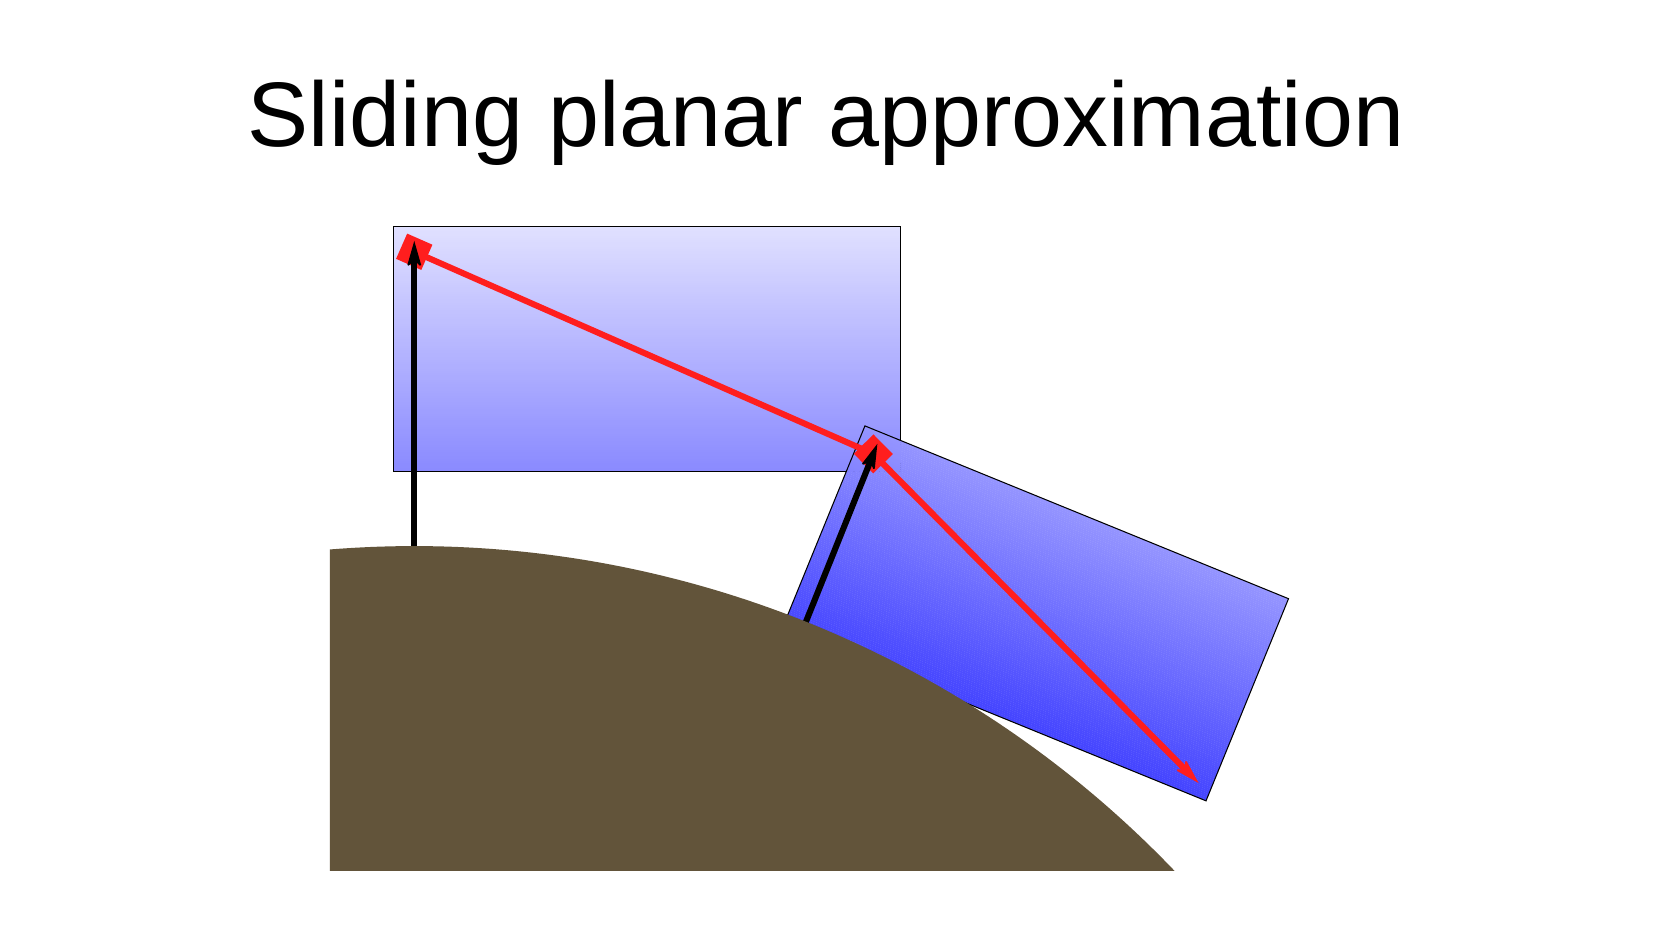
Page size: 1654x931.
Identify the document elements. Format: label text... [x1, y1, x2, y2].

picture [329, 158, 1324, 871]
title Sliding planar approximation [82, 37, 1571, 193]
